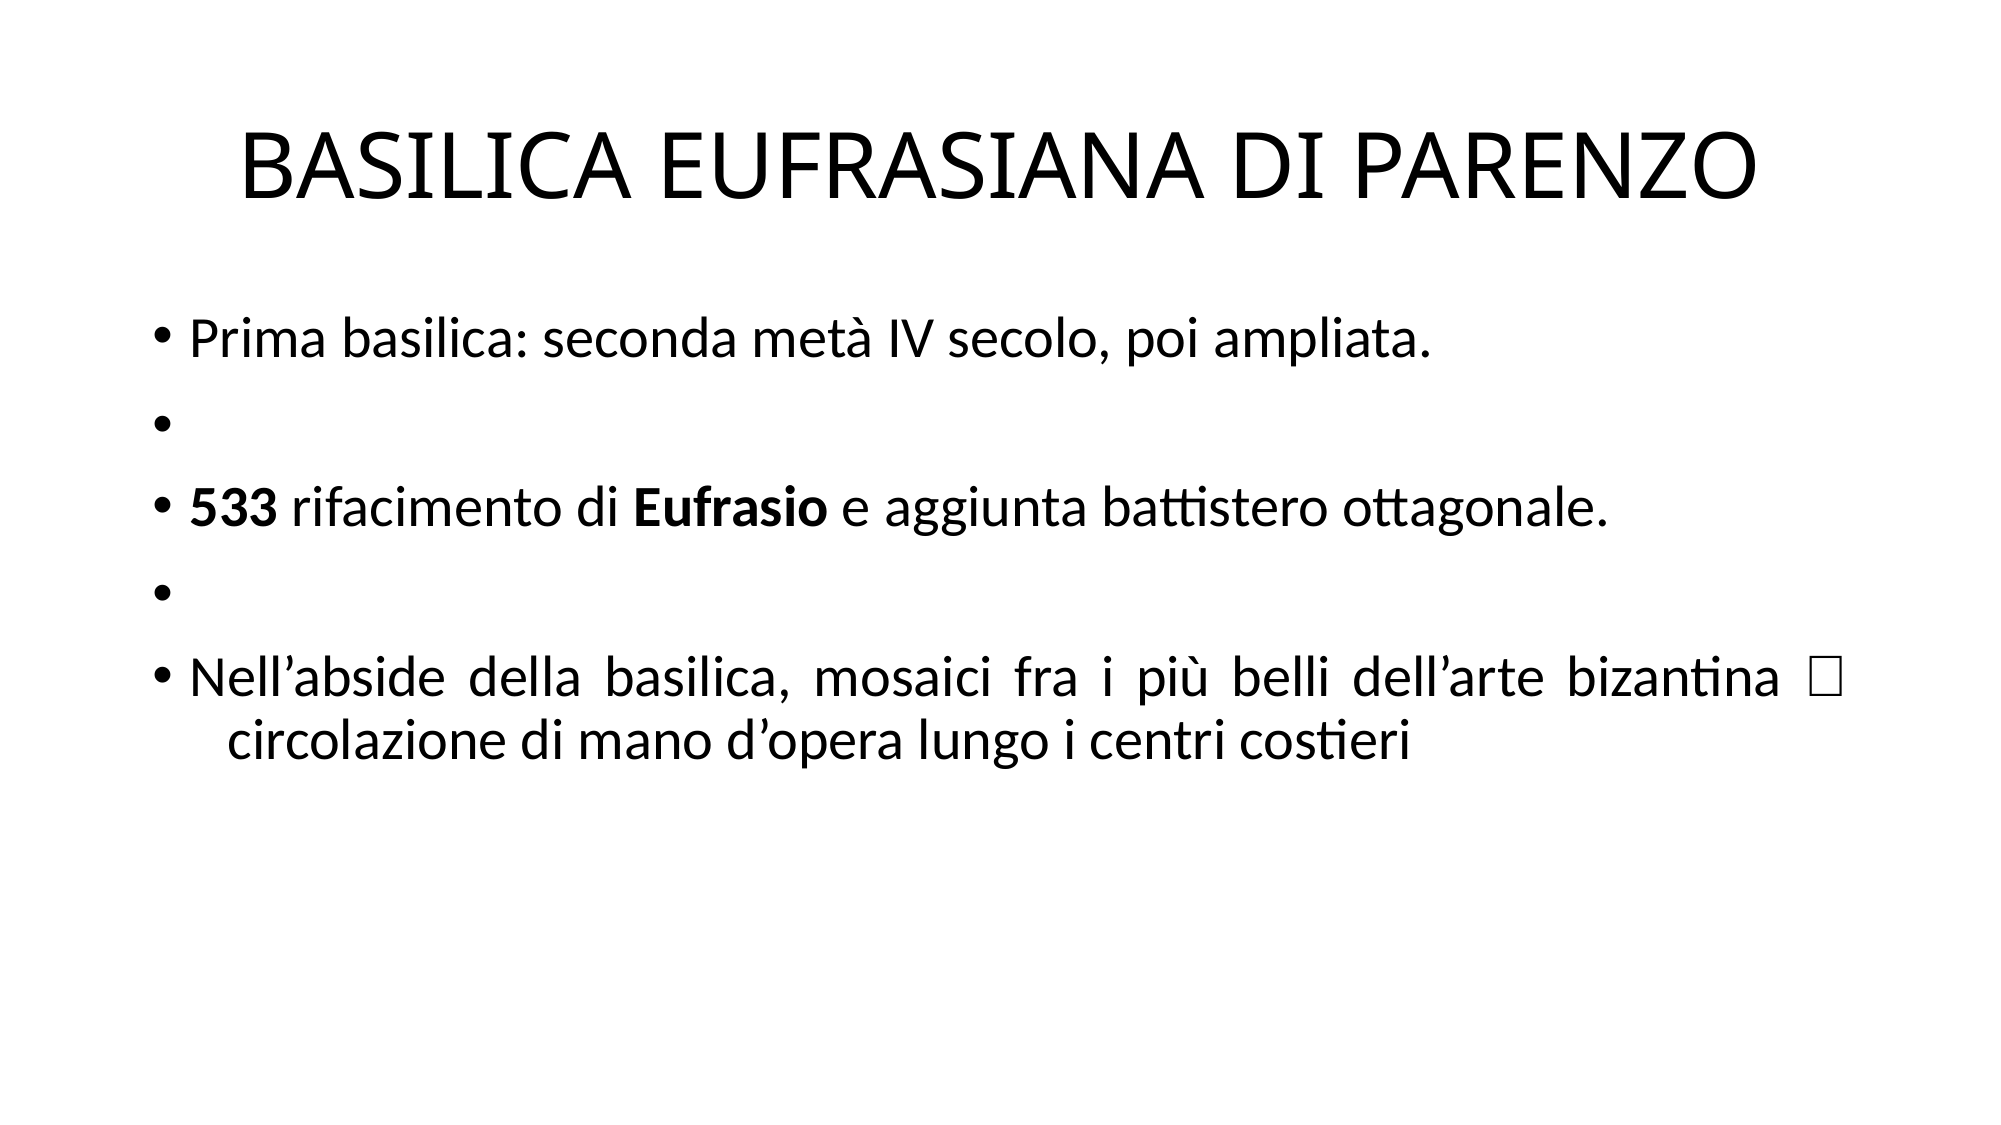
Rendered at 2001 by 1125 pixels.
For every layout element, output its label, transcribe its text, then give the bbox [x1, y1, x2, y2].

title BASILICA EUFRASIANA DI PARENZO [137, 59, 1863, 278]
list Prima basilica: seconda metà IV secolo, poi ampliata. 533 rifacimento di Eufrasio e aggiunta battistero ottagonale. Nell’abside della basilica, mosaici fra i più belli dell’arte bizantina  circolazione di mano d’opera lungo i centri costieri [137, 299, 1863, 1014]
